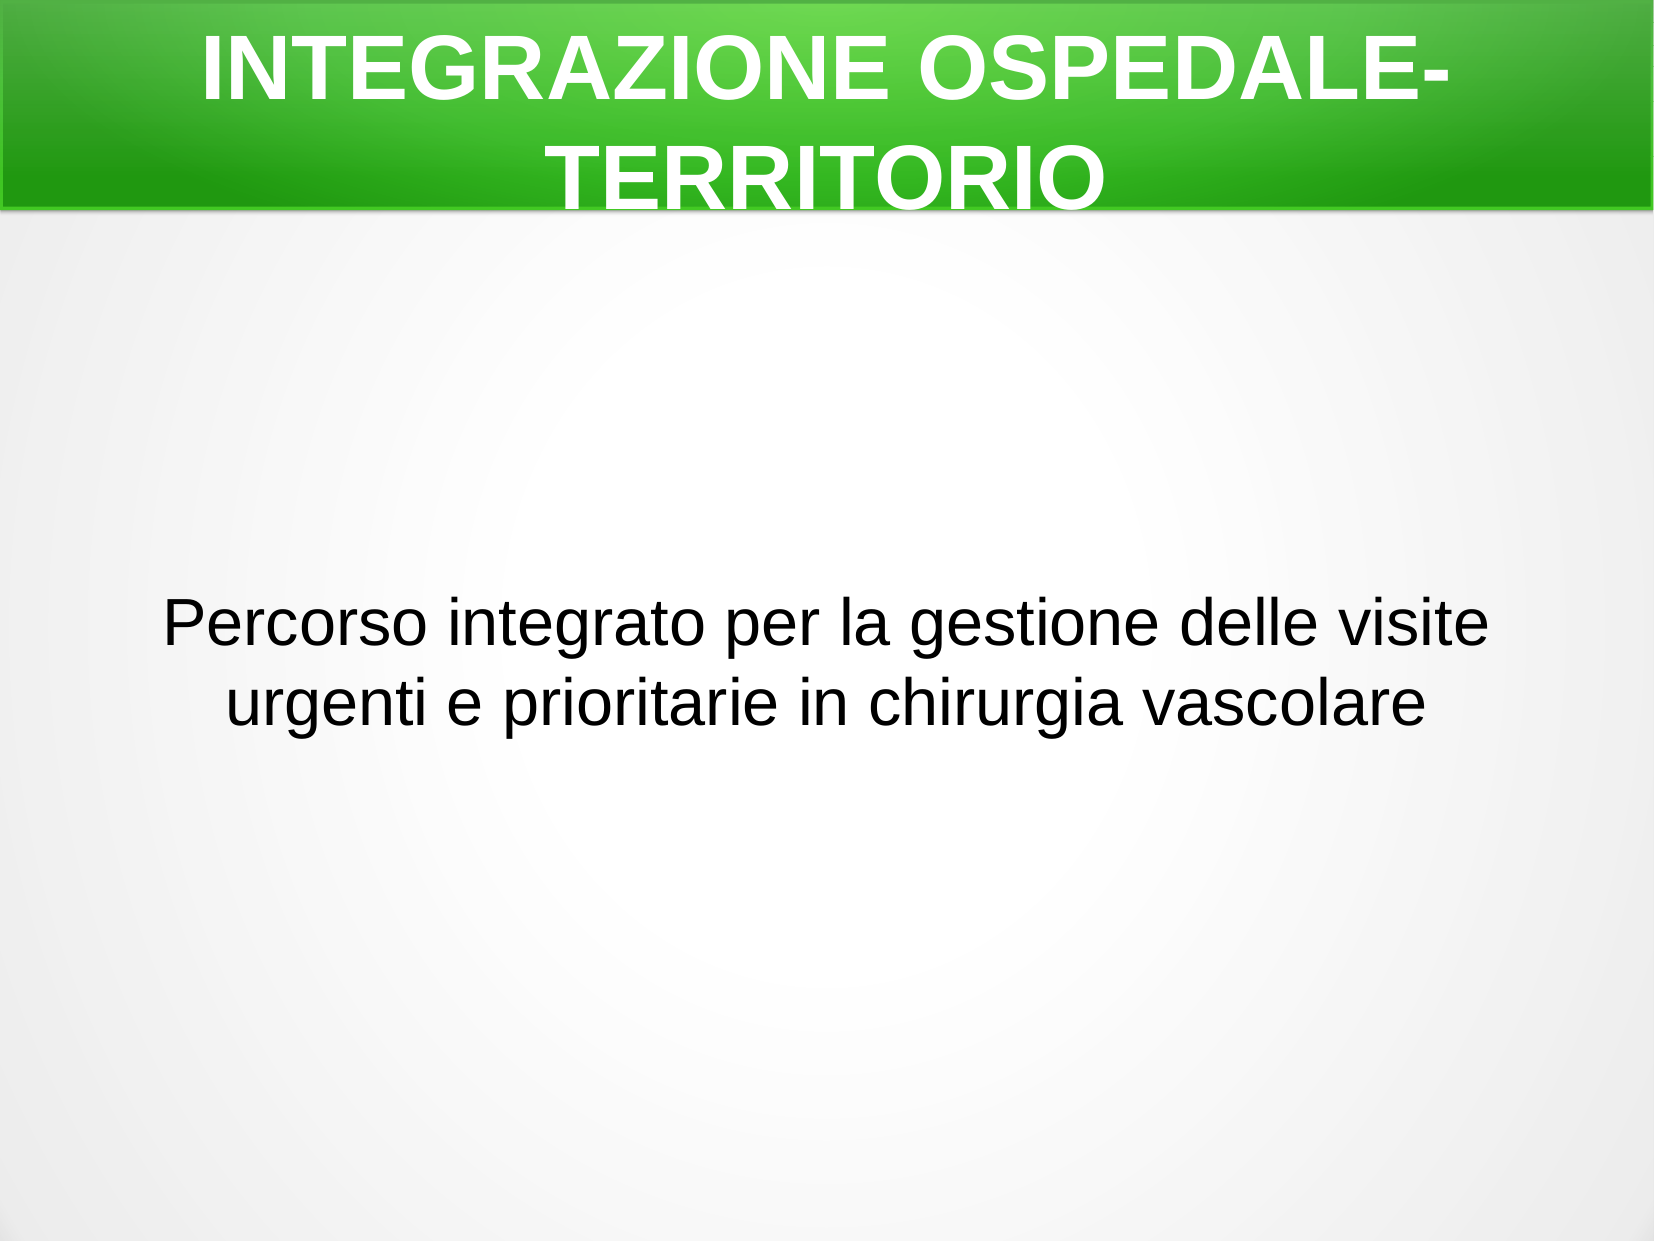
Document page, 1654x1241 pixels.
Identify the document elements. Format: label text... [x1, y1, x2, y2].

title INTEGRAZIONE OSPEDALE-TERRITORIO [82, 15, 1571, 221]
subtitle Percorso integrato per la gestione delle visite urgenti e prioritarie in chirurgia vascolare [82, 299, 1571, 1019]
